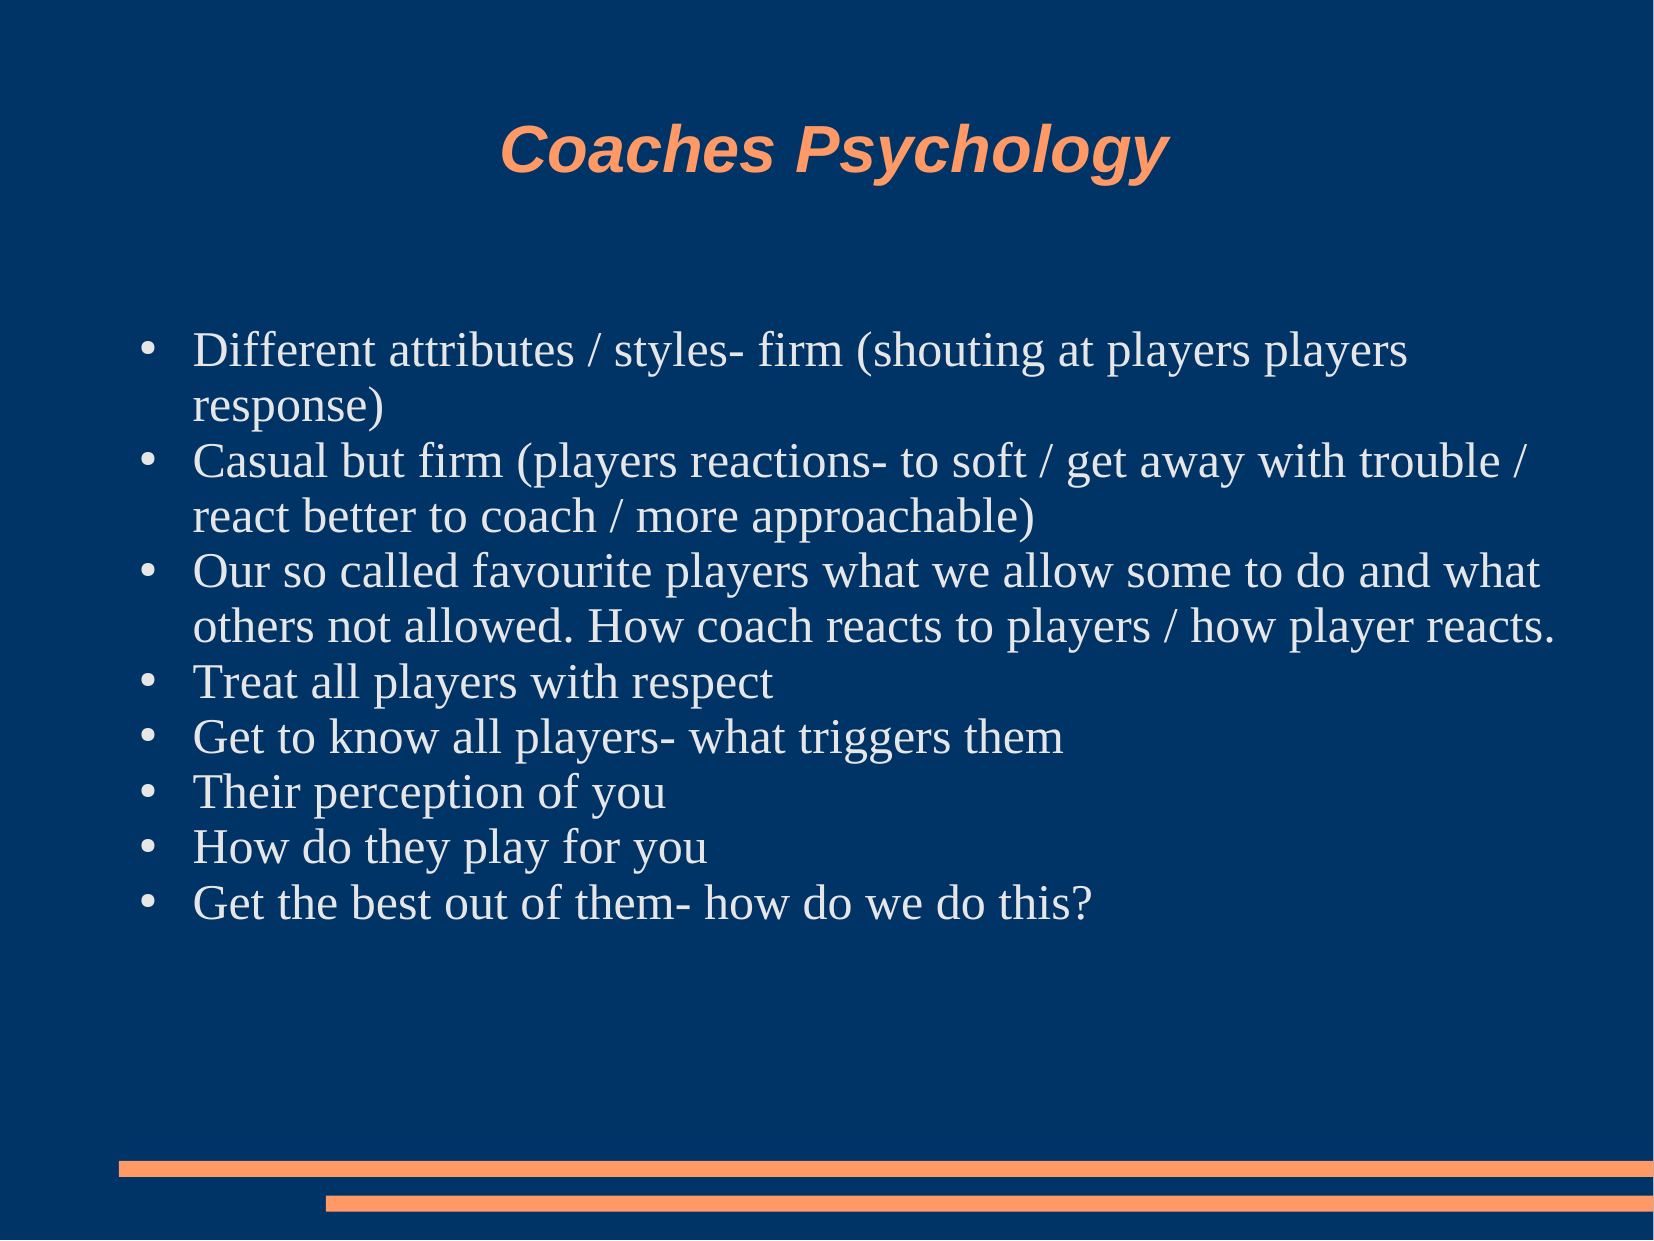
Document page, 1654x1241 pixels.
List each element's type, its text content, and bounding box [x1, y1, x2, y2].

title Coaches Psychology [135, 46, 1548, 254]
list Different attributes / styles- firm (shouting at players players response) Casual but firm (players reactions- to soft / get away with trouble / react better to coach / more approachable) Our so called favourite players what we allow some to do and what others not allowed. How coach reacts to players / how player reacts. Treat all players with respect Get to know all players- what triggers them Their perception of you How do they play for you Get the best out of them- how do we do this? [121, 322, 1561, 1132]
